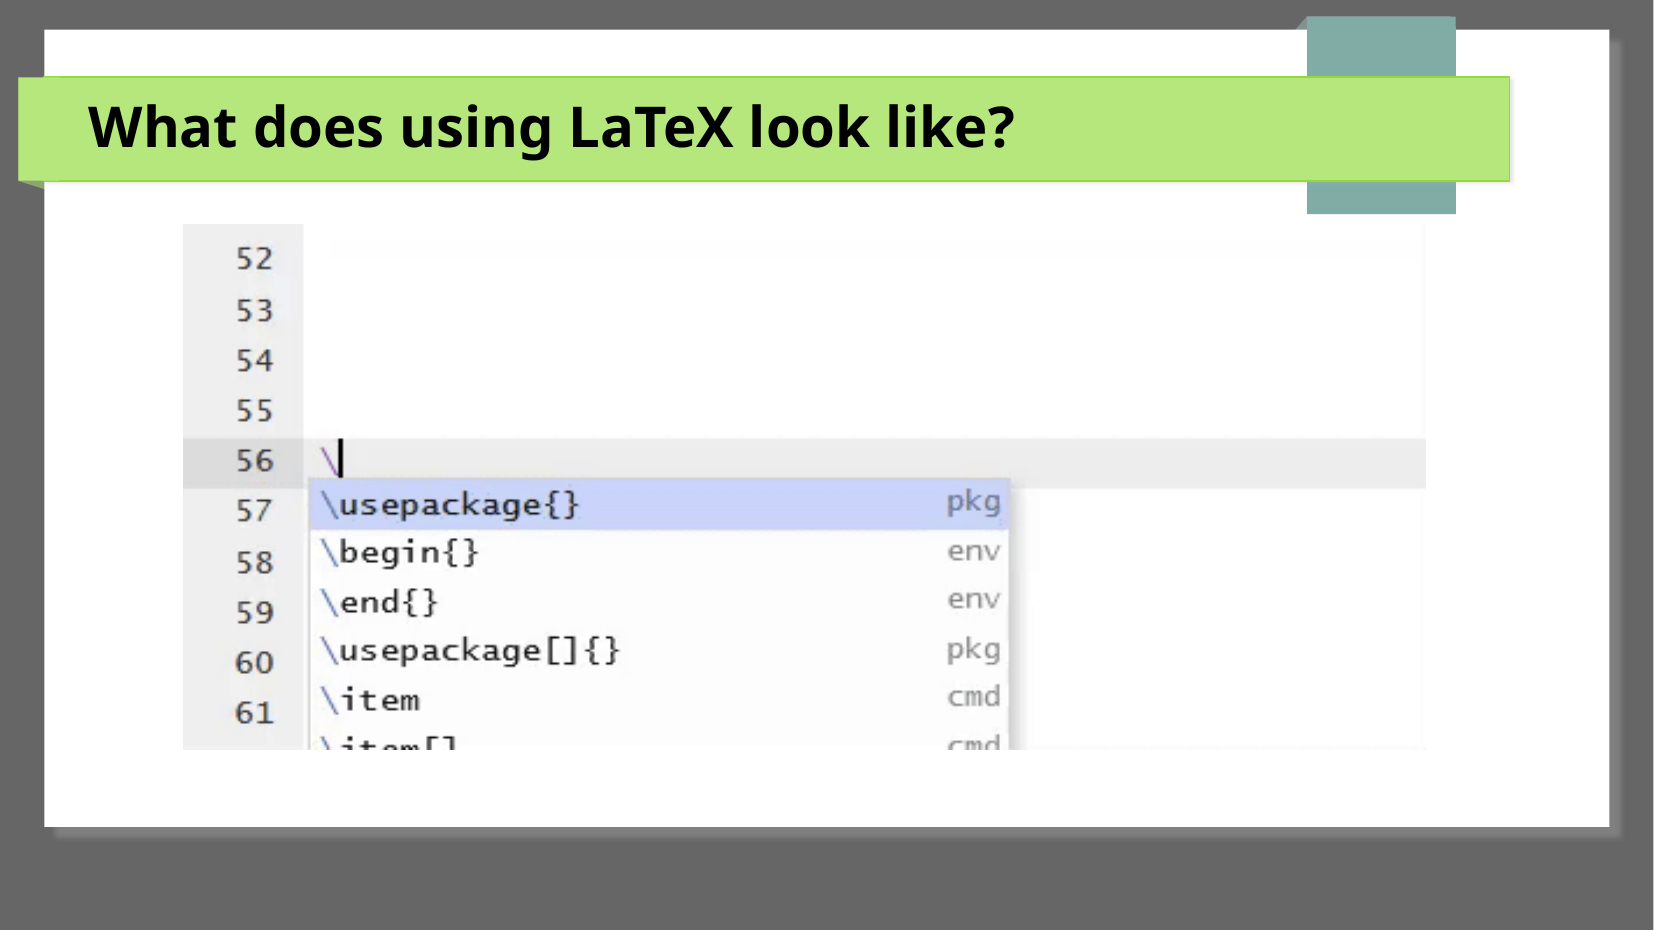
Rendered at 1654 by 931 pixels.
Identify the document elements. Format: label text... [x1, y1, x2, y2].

title What does using LaTeX look like? [88, 73, 1506, 178]
picture [183, 224, 1426, 751]
